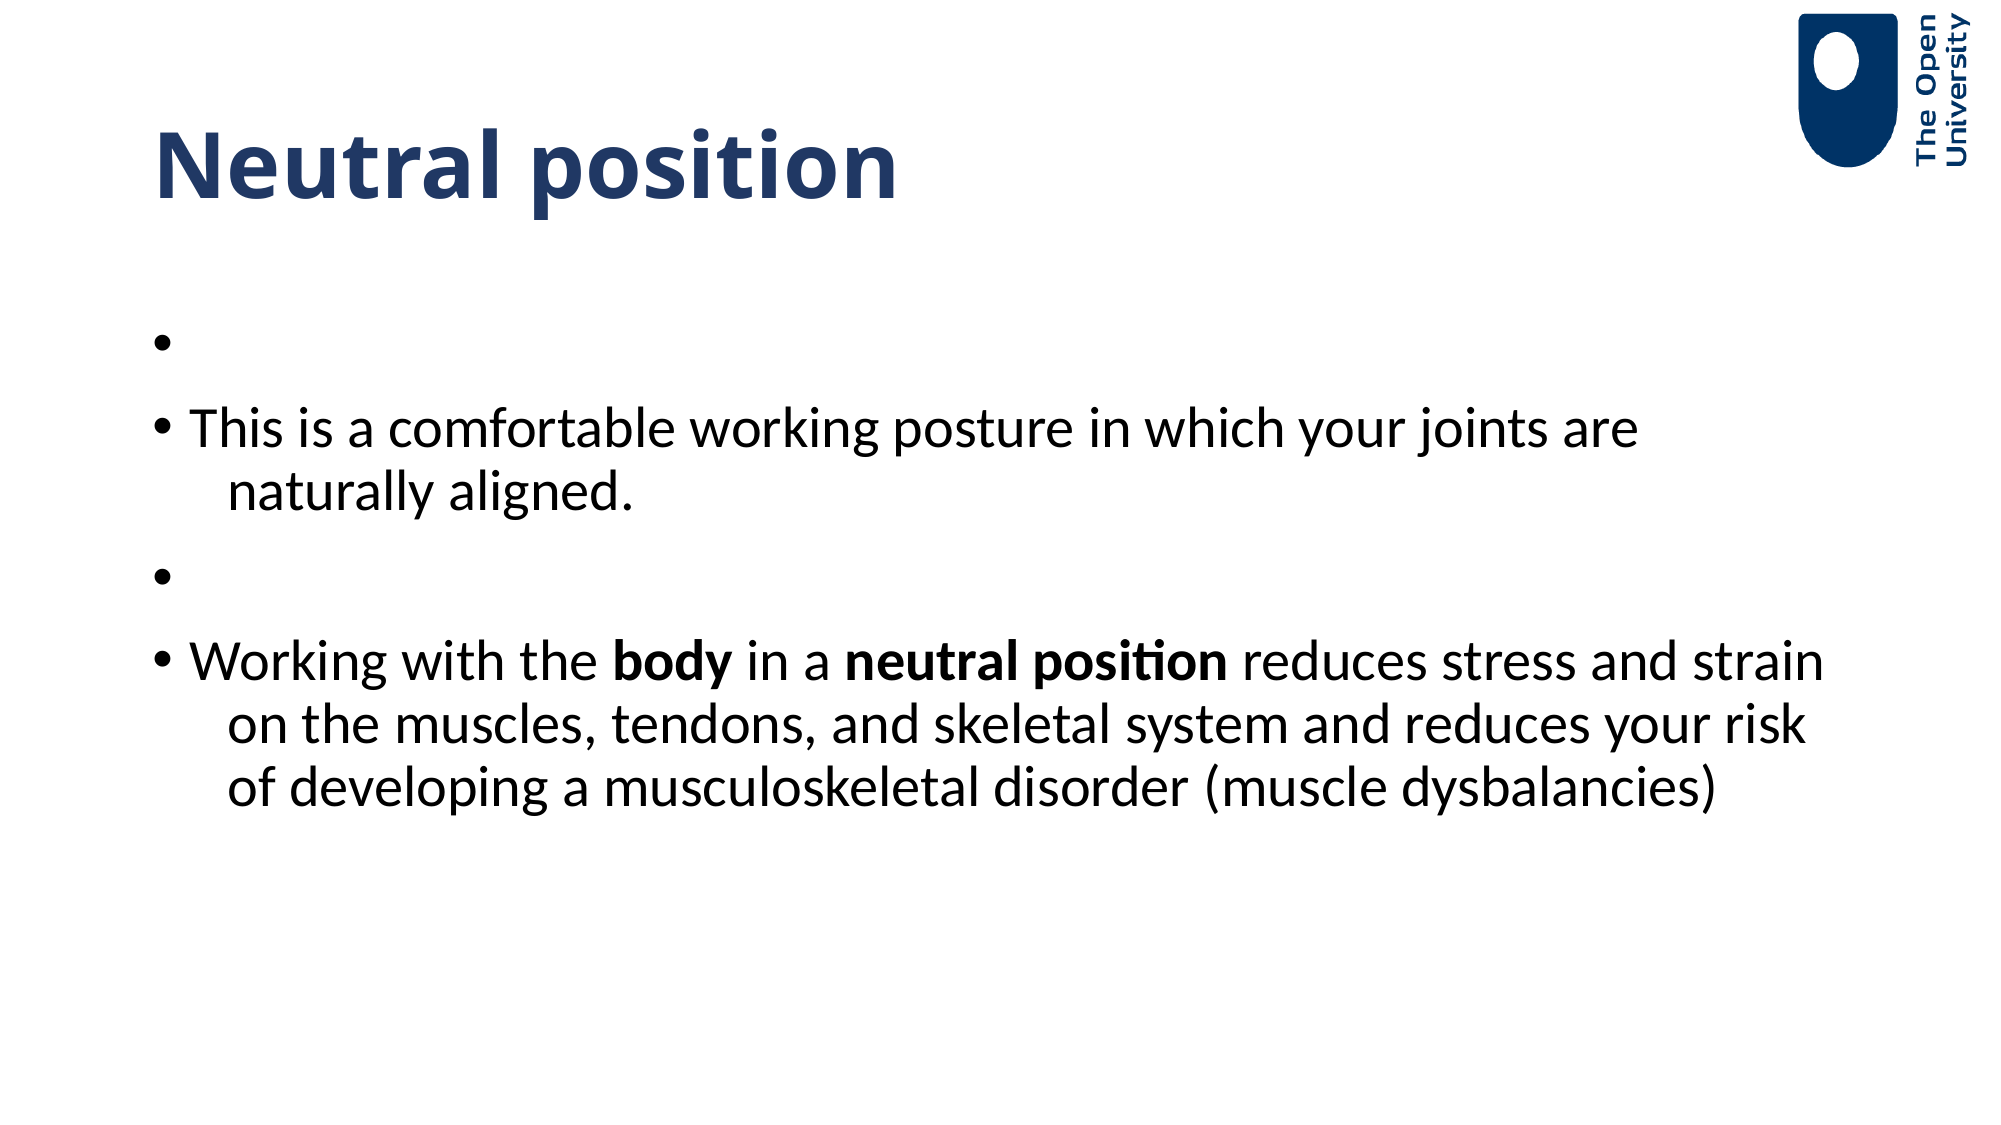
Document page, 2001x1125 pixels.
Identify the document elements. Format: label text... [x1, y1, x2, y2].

list This is a comfortable working posture in which your joints are naturally aligned. Working with the body in a neutral position reduces stress and strain on the muscles, tendons, and skeletal system and reduces your risk of developing a musculoskeletal disorder (muscle dysbalancies) [137, 299, 1863, 1014]
picture [1797, 10, 1971, 170]
title Neutral position [137, 59, 1863, 278]
